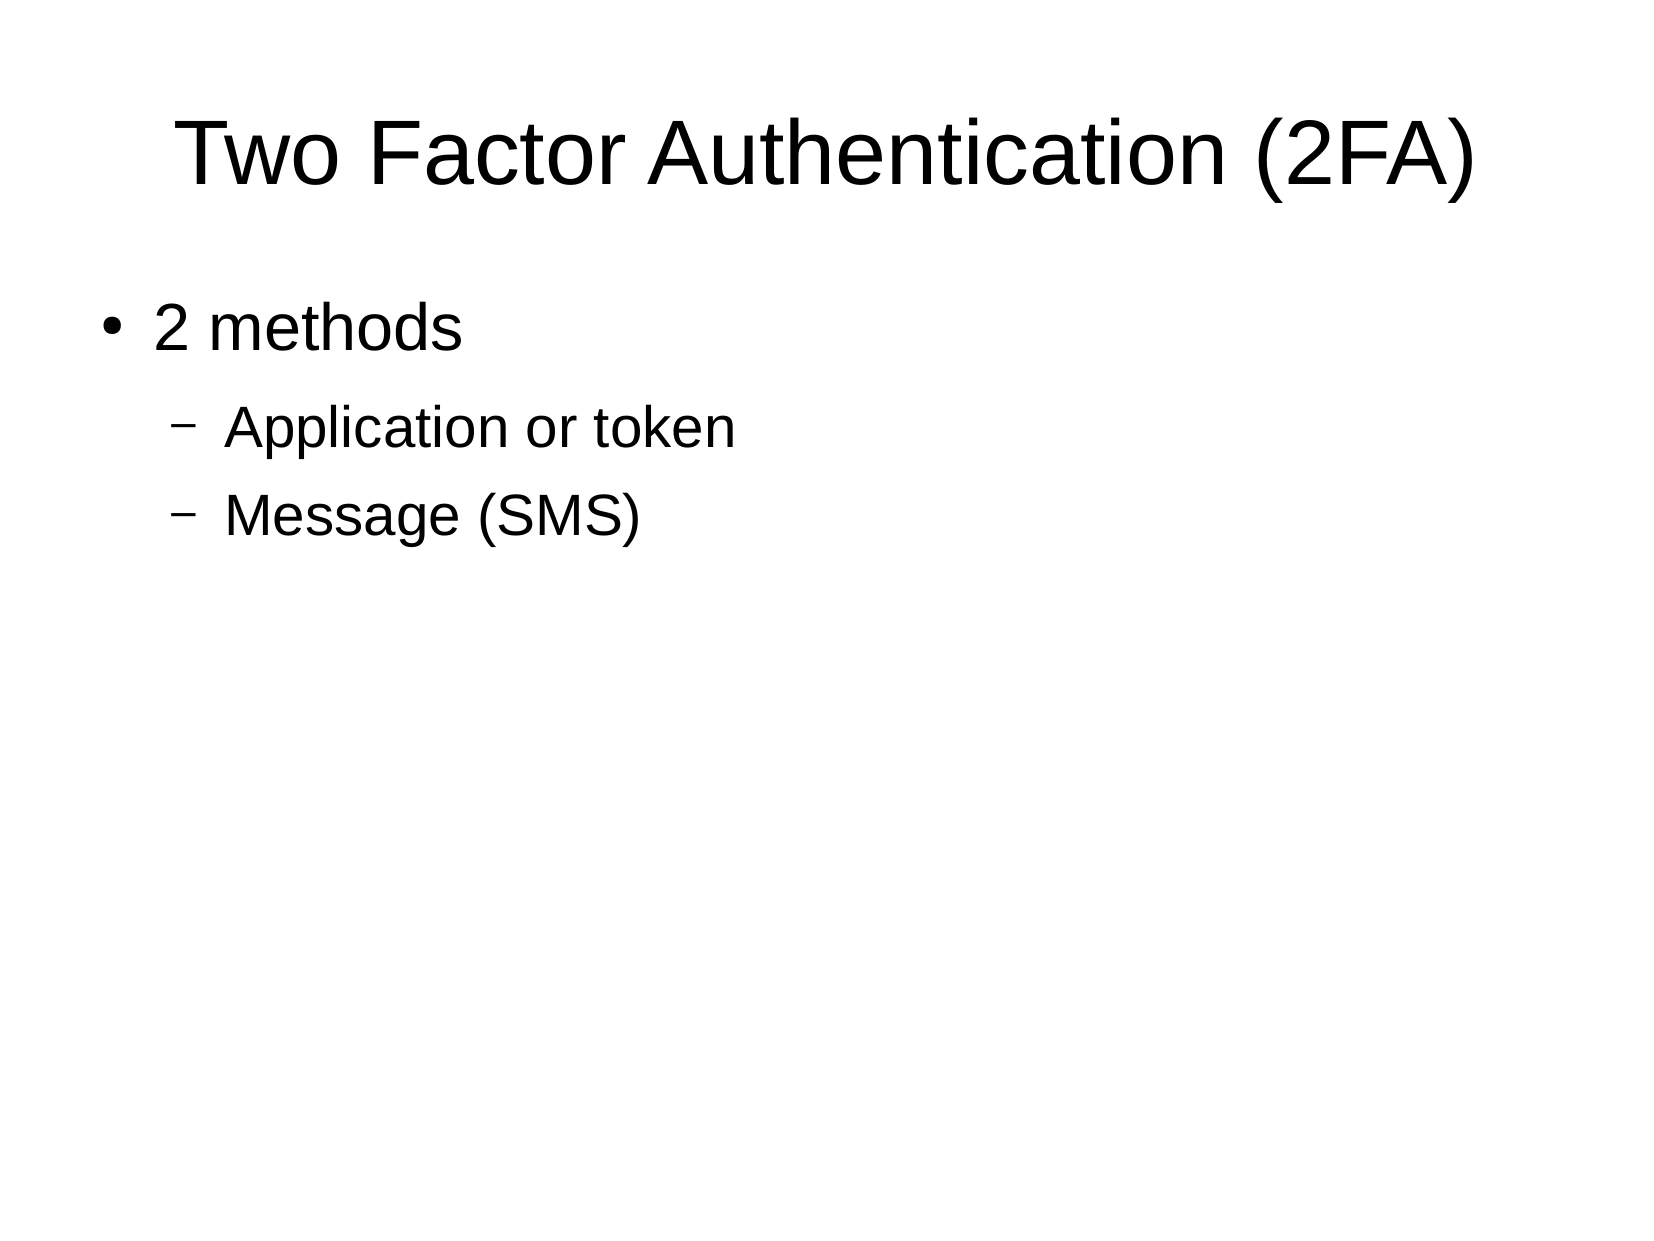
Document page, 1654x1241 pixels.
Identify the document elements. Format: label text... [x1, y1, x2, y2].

title Two Factor Authentication (2FA) [82, 49, 1571, 257]
list 2 methods Application or token Message (SMS) [82, 290, 1538, 1010]
